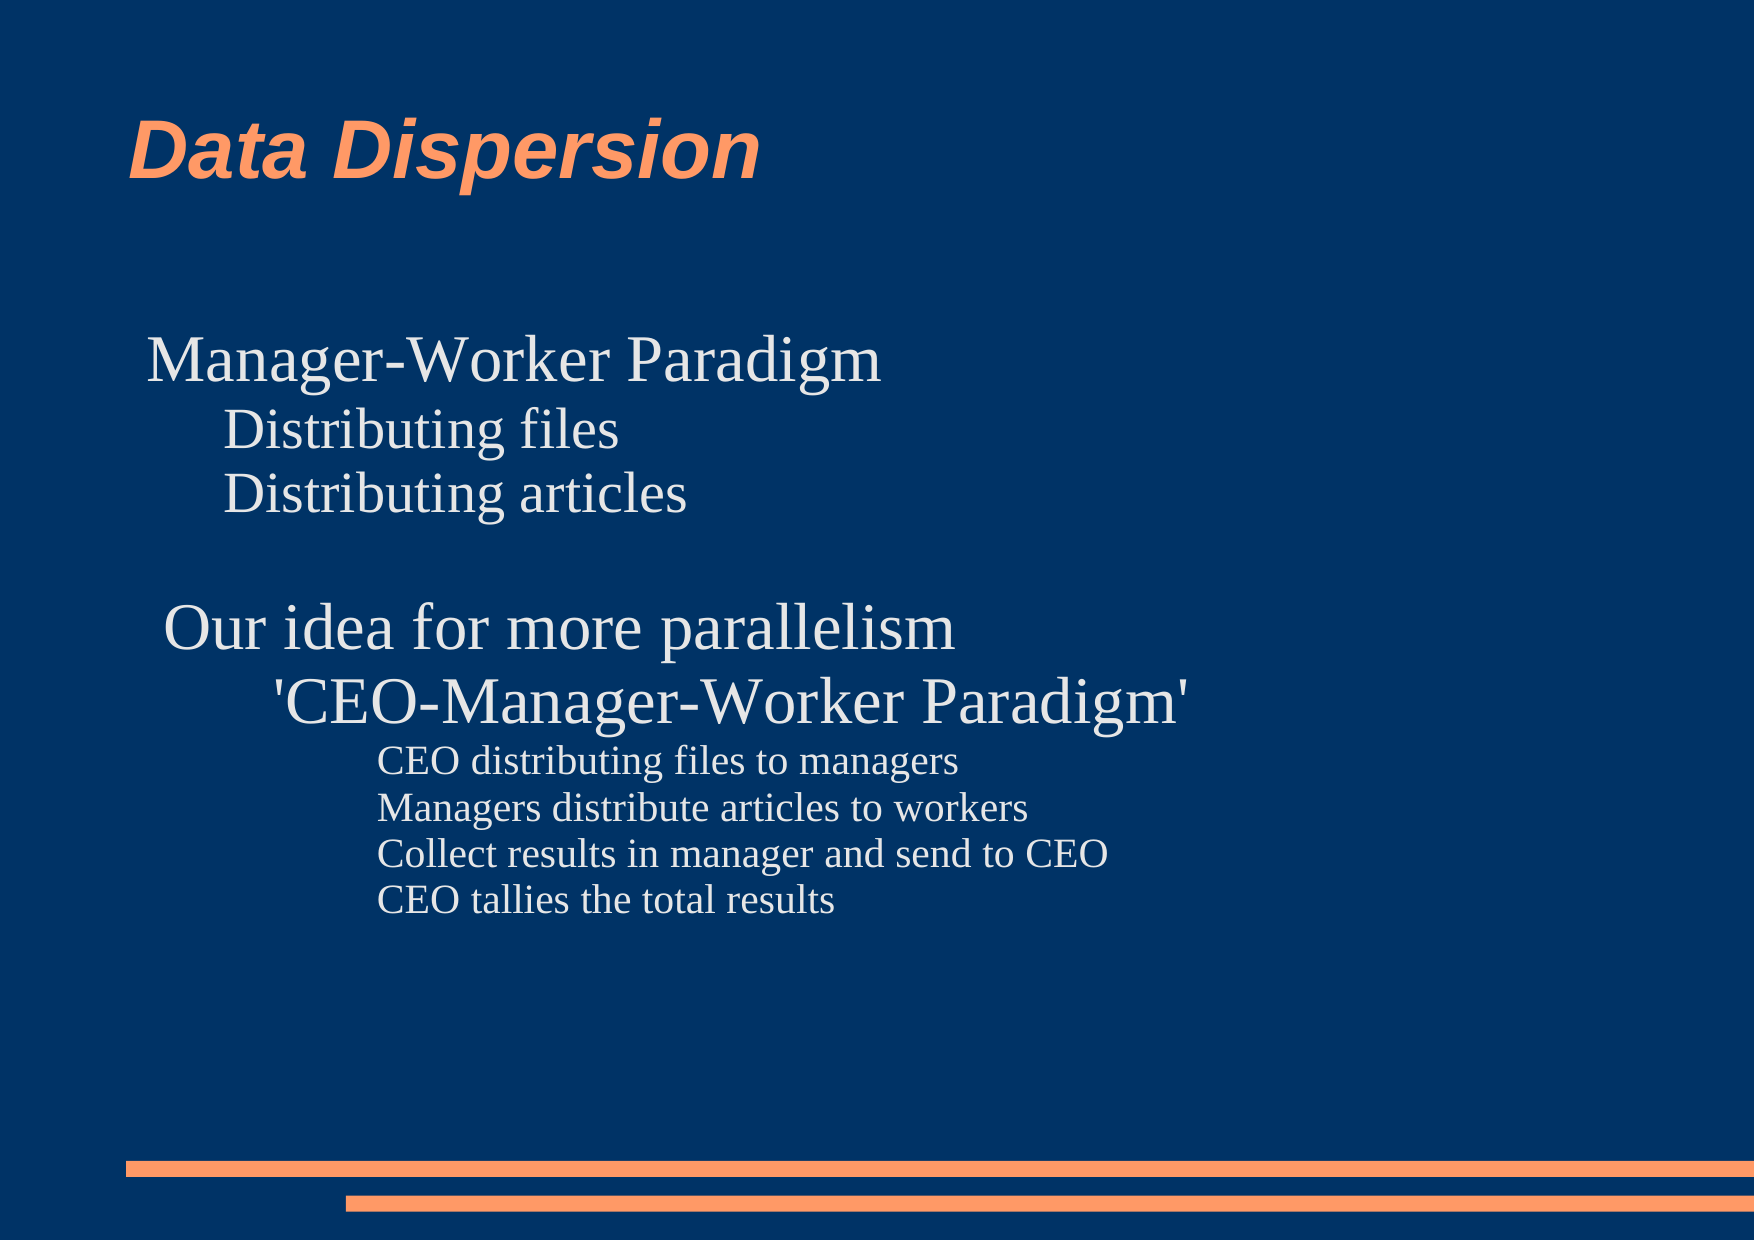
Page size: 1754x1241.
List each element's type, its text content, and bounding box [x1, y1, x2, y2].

list Manager-Worker Paradigm Distributing files Distributing articles Our idea for more parallelism 'CEO-Manager-Worker Paradigm' CEO distributing files to managers Managers distribute articles to workers Collect results in manager and send to CEO CEO tallies the total results [128, 322, 1656, 1133]
title Data Dispersion [128, 46, 1627, 254]
